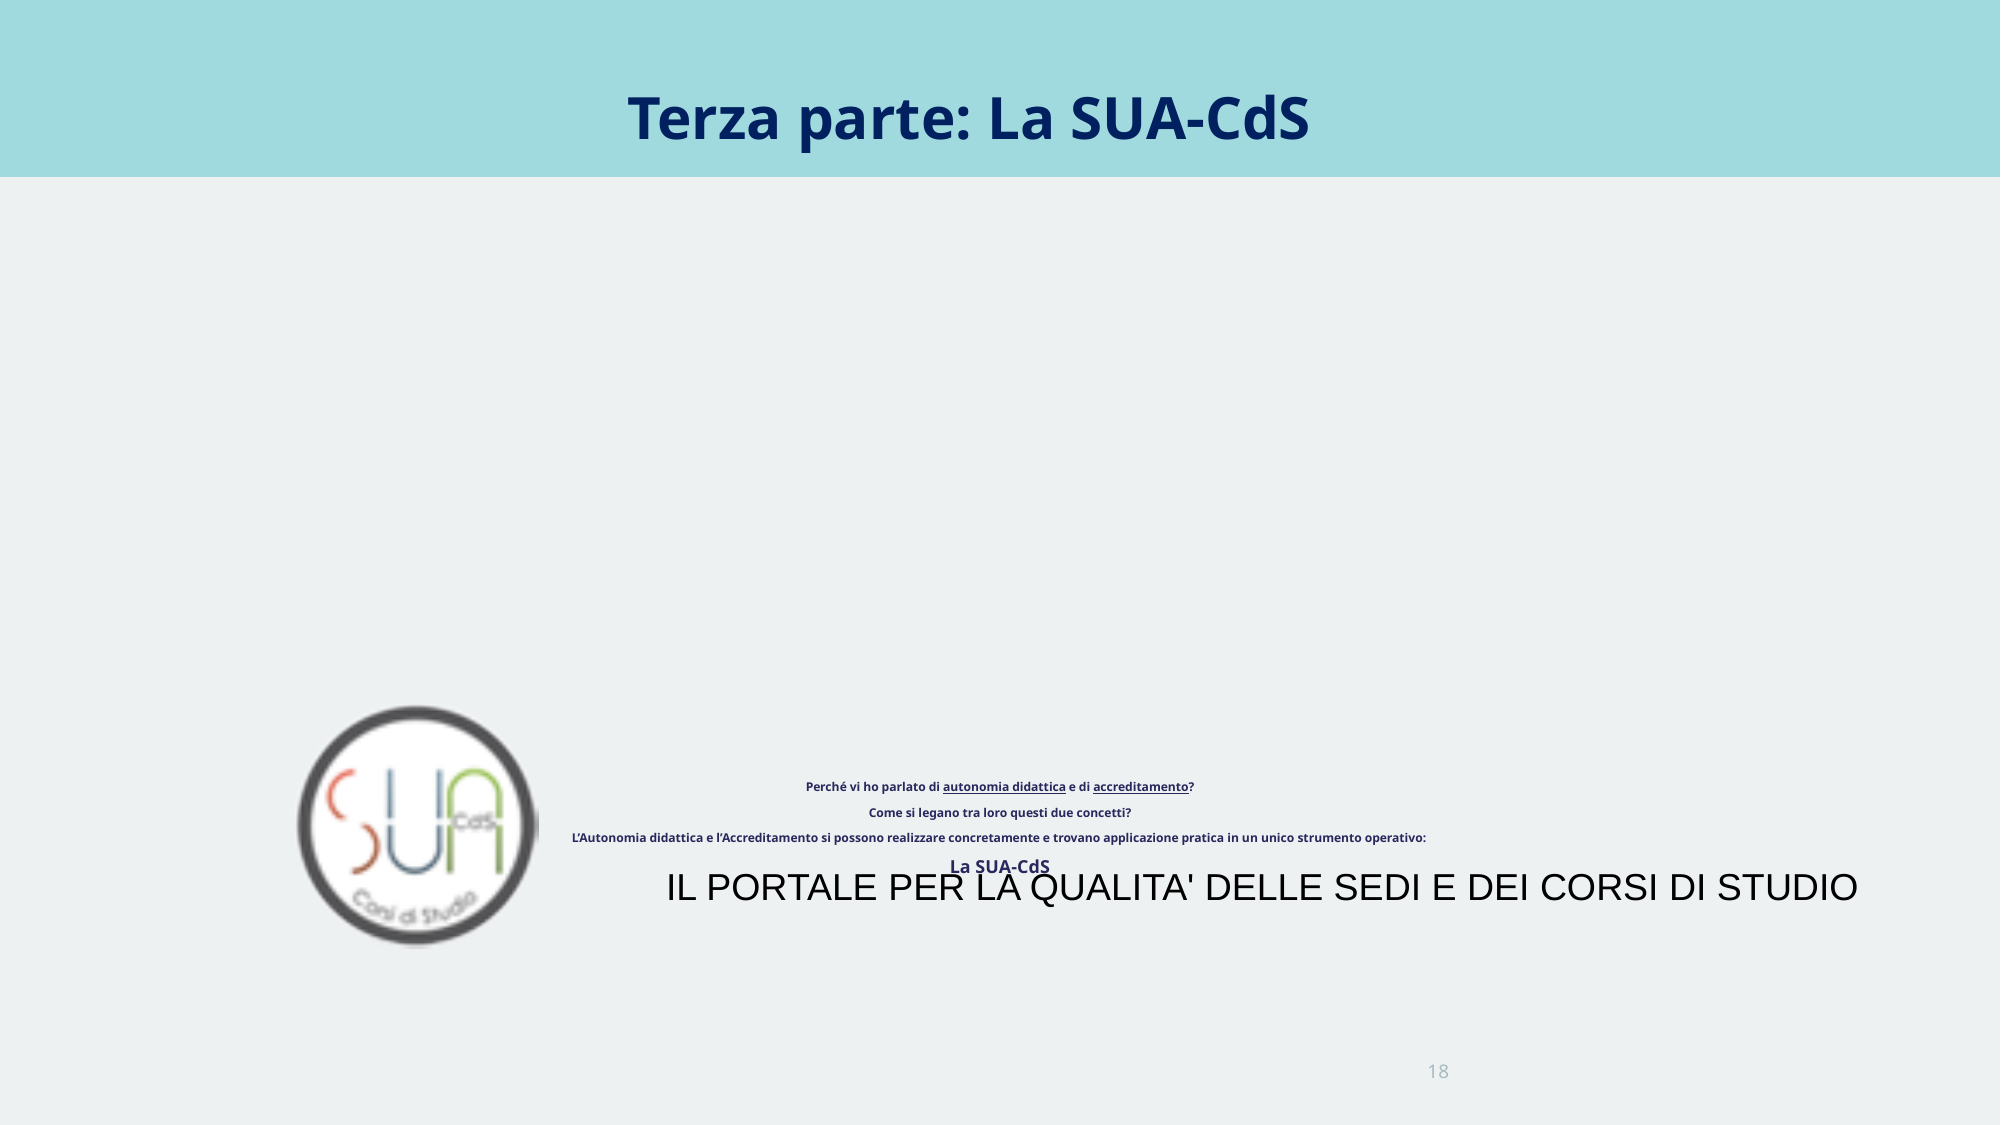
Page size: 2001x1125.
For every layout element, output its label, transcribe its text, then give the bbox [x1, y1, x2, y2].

text_box Terza parte: La SUA-CdS [429, 73, 1509, 160]
text_box IL PORTALE PER LA QUALITA' DELLE SEDI E DEI CORSI DI STUDIO [621, 855, 1906, 917]
picture [295, 704, 539, 949]
text_box [1412, 1042, 1863, 1103]
title Perché vi ho parlato di autonomia didattica e di accreditamento? Come si legano tra loro questi due concetti? L’Autonomia didattica e l’Accreditamento si possono realizzare concretamente e trovano applicazione pratica in un unico strumento operativo: La SUA-CdS [0, 176, 2000, 949]
